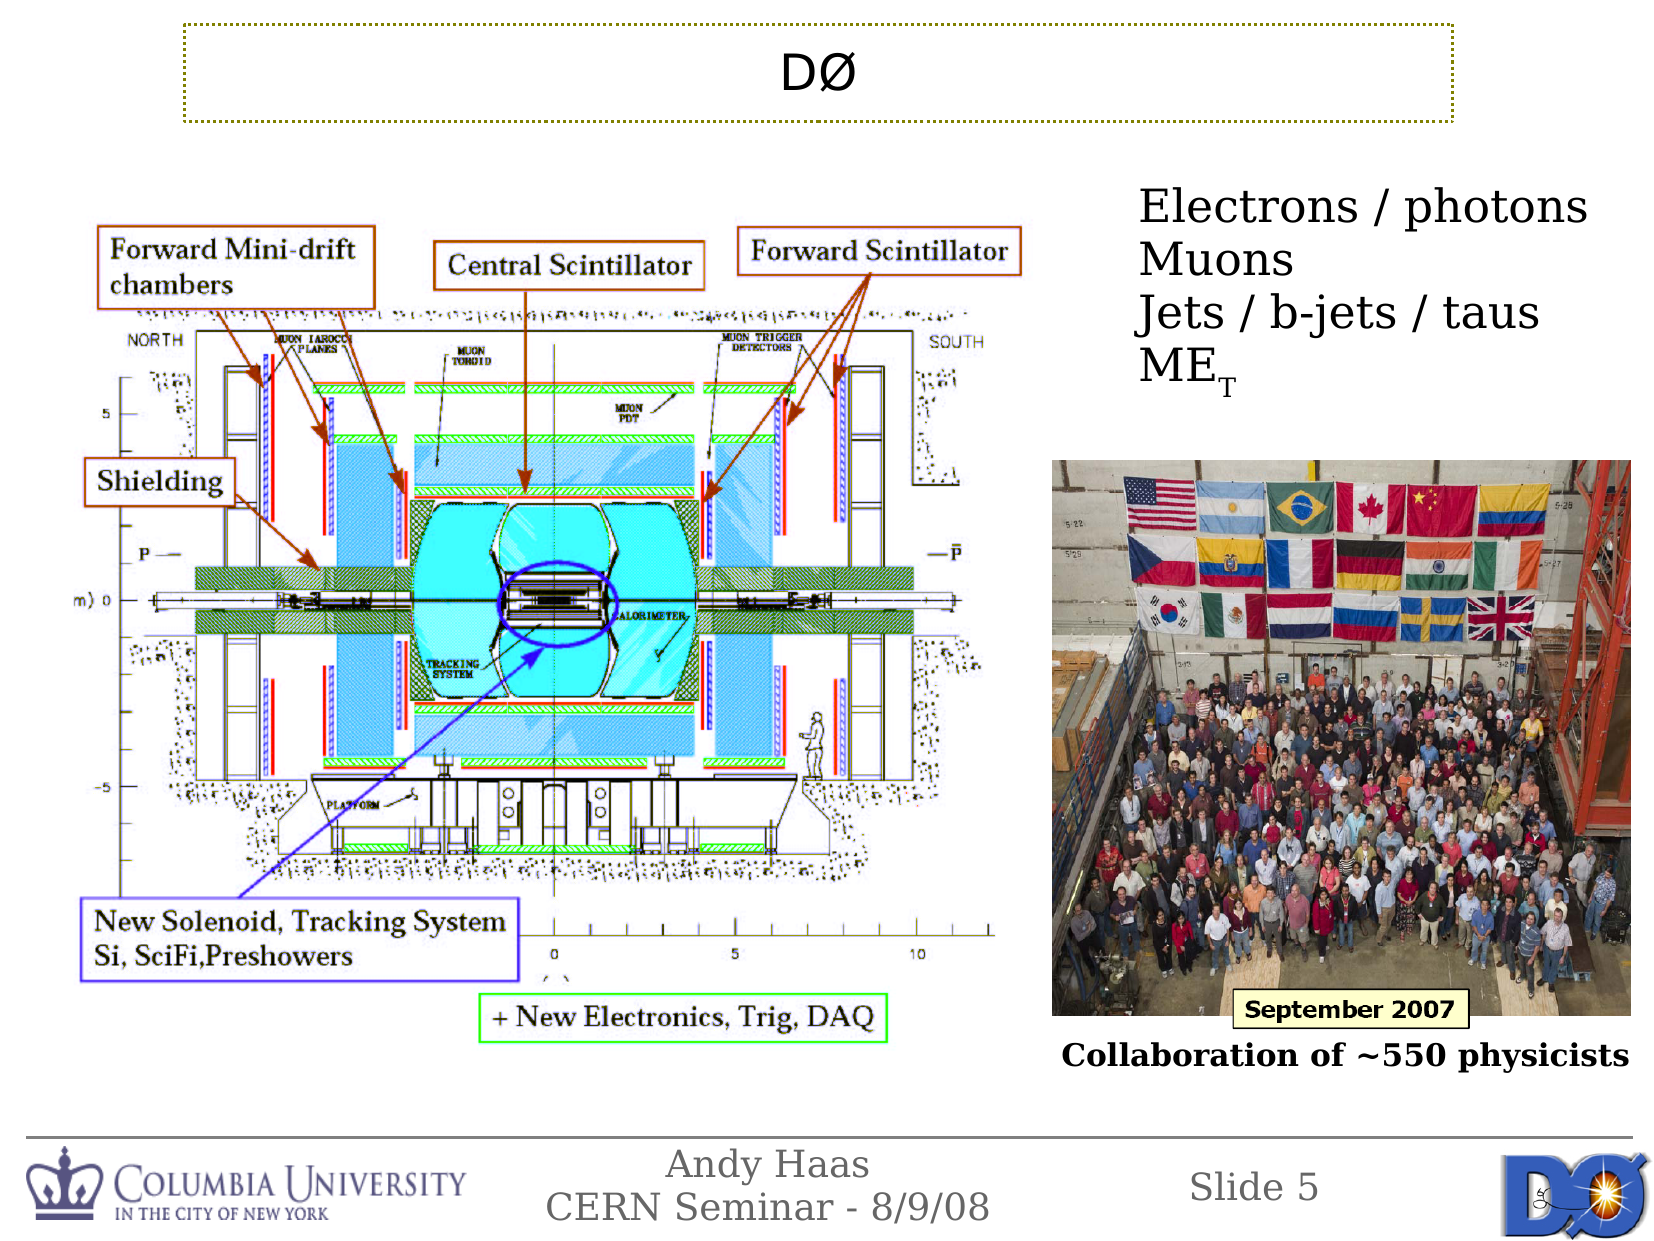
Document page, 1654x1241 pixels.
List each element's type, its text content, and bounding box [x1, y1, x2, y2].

picture [1047, 457, 1635, 1030]
text_box Collaboration of ~550 physicists [1061, 1037, 1631, 1075]
picture [1497, 1149, 1654, 1241]
text_box [11, 126, 1244, 1107]
text_box Electrons / photons Muons Jets / b-jets / taus MET [1138, 179, 1590, 404]
title DØ [184, 24, 1453, 122]
